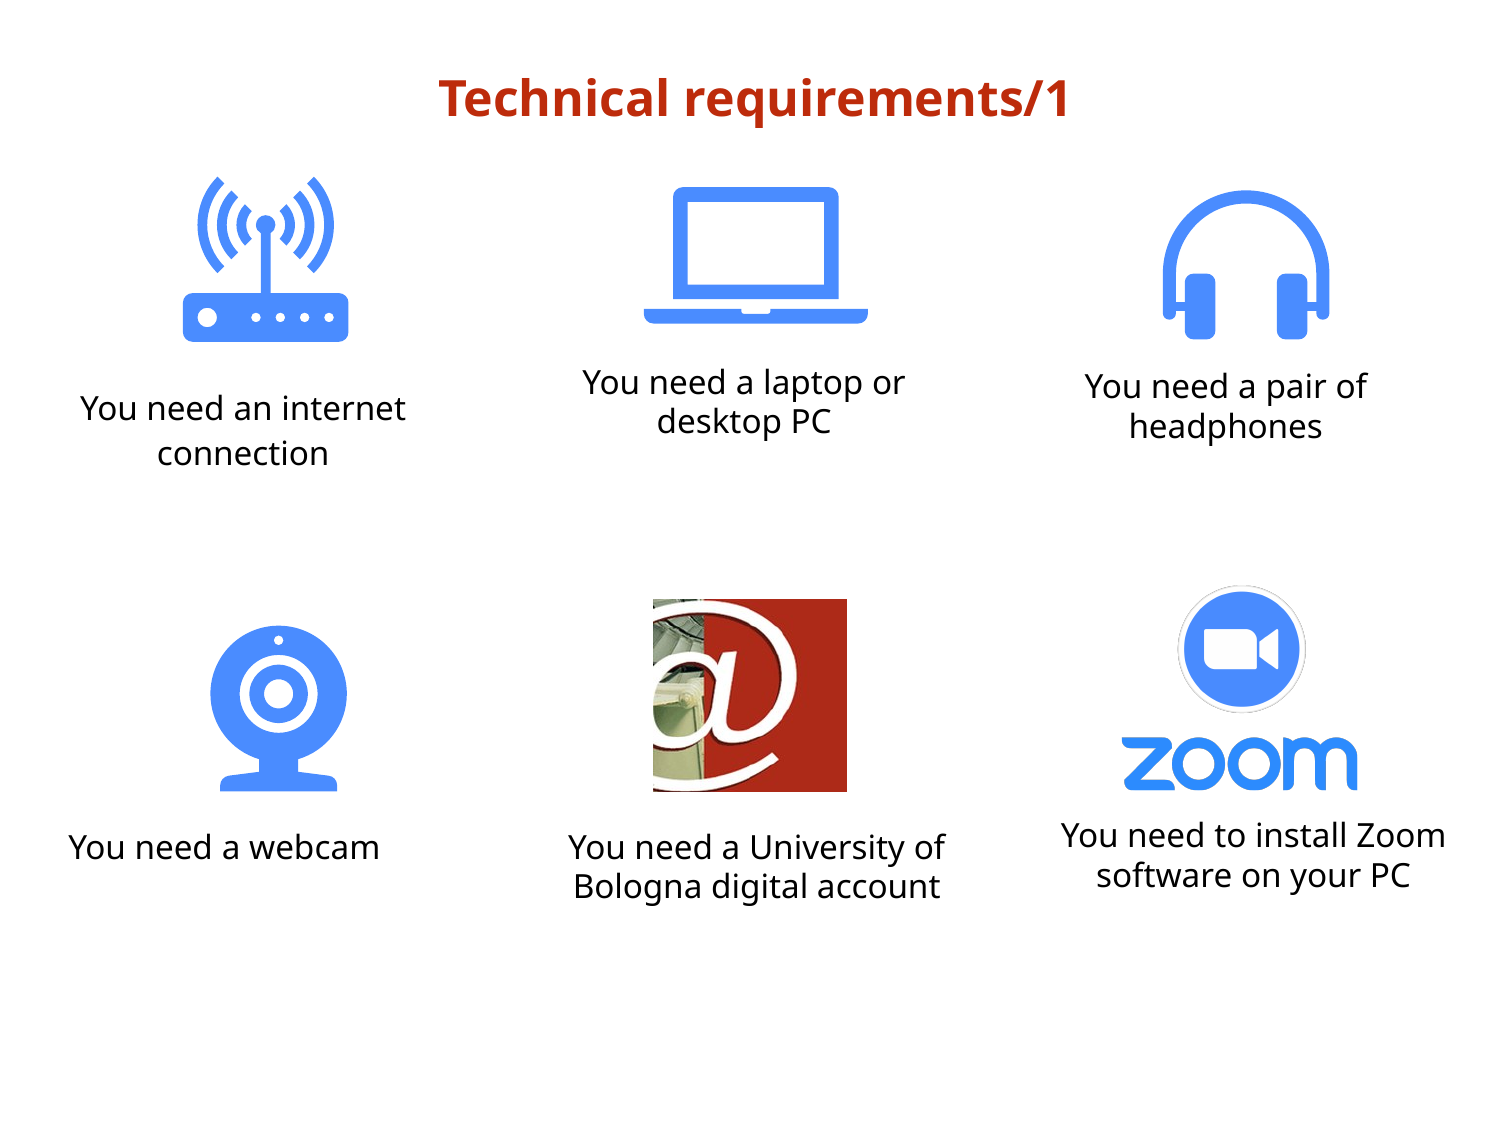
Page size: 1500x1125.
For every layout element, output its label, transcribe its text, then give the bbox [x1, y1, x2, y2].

text_box You need a laptop or desktop PC [567, 353, 933, 500]
text_box You need a webcam [53, 818, 479, 965]
picture [653, 599, 847, 792]
text_box You need a University of Bologna digital account [544, 818, 970, 965]
list Technical requirements/1 [64, 78, 1447, 185]
picture [1139, 158, 1353, 358]
picture [160, 590, 397, 818]
text_box You need to install Zoom software on your PC [1045, 806, 1471, 953]
picture [637, 137, 874, 353]
list You need an internet connection [64, 377, 467, 524]
picture [1121, 581, 1358, 791]
text_box You need a pair of headphones [1069, 358, 1436, 504]
picture [147, 141, 384, 378]
